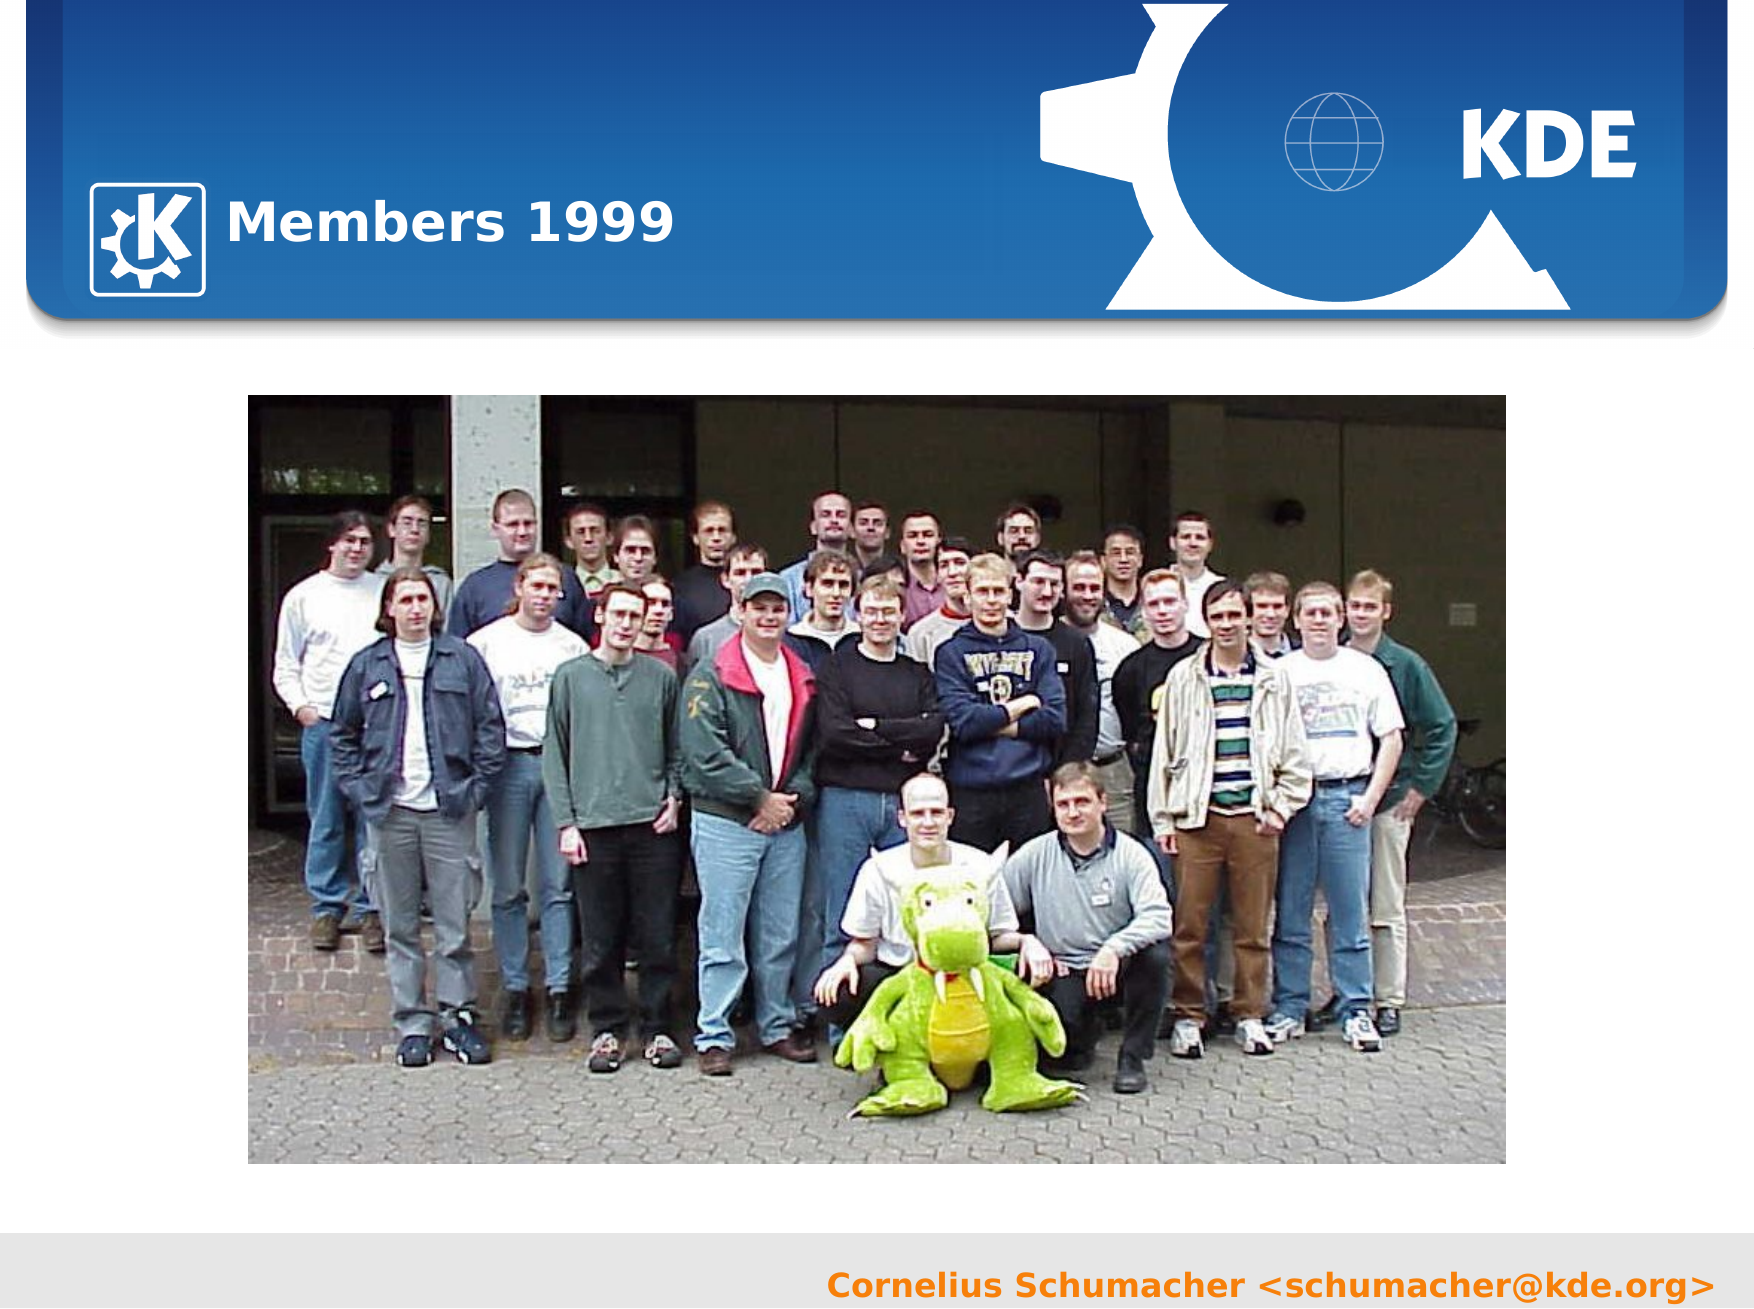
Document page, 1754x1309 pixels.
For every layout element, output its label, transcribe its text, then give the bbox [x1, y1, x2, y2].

title Members 1999 [225, 188, 1126, 258]
picture [0, 0, 1754, 349]
picture [248, 395, 1506, 1164]
